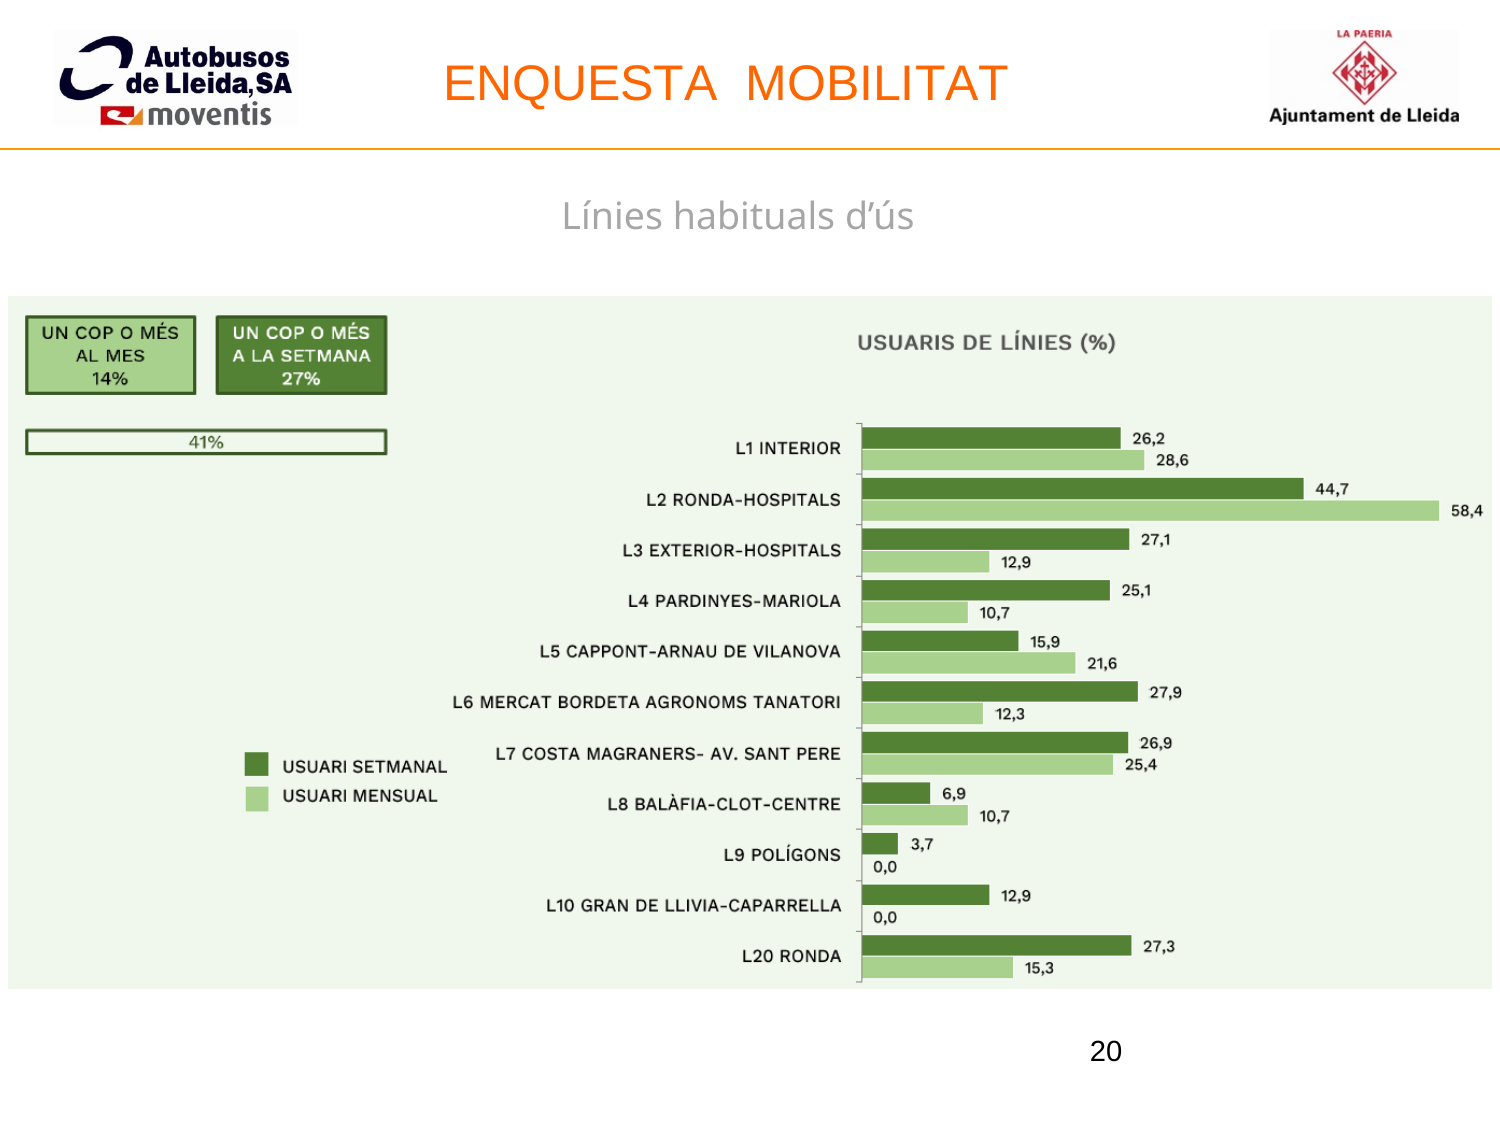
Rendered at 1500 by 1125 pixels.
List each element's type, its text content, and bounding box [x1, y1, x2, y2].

picture [8, 296, 1492, 990]
text_box 20 [1074, 1024, 1426, 1103]
text_box Línies habituals d’ús [159, 184, 1317, 245]
text_box ENQUESTA MOBILITAT [360, 42, 1093, 114]
